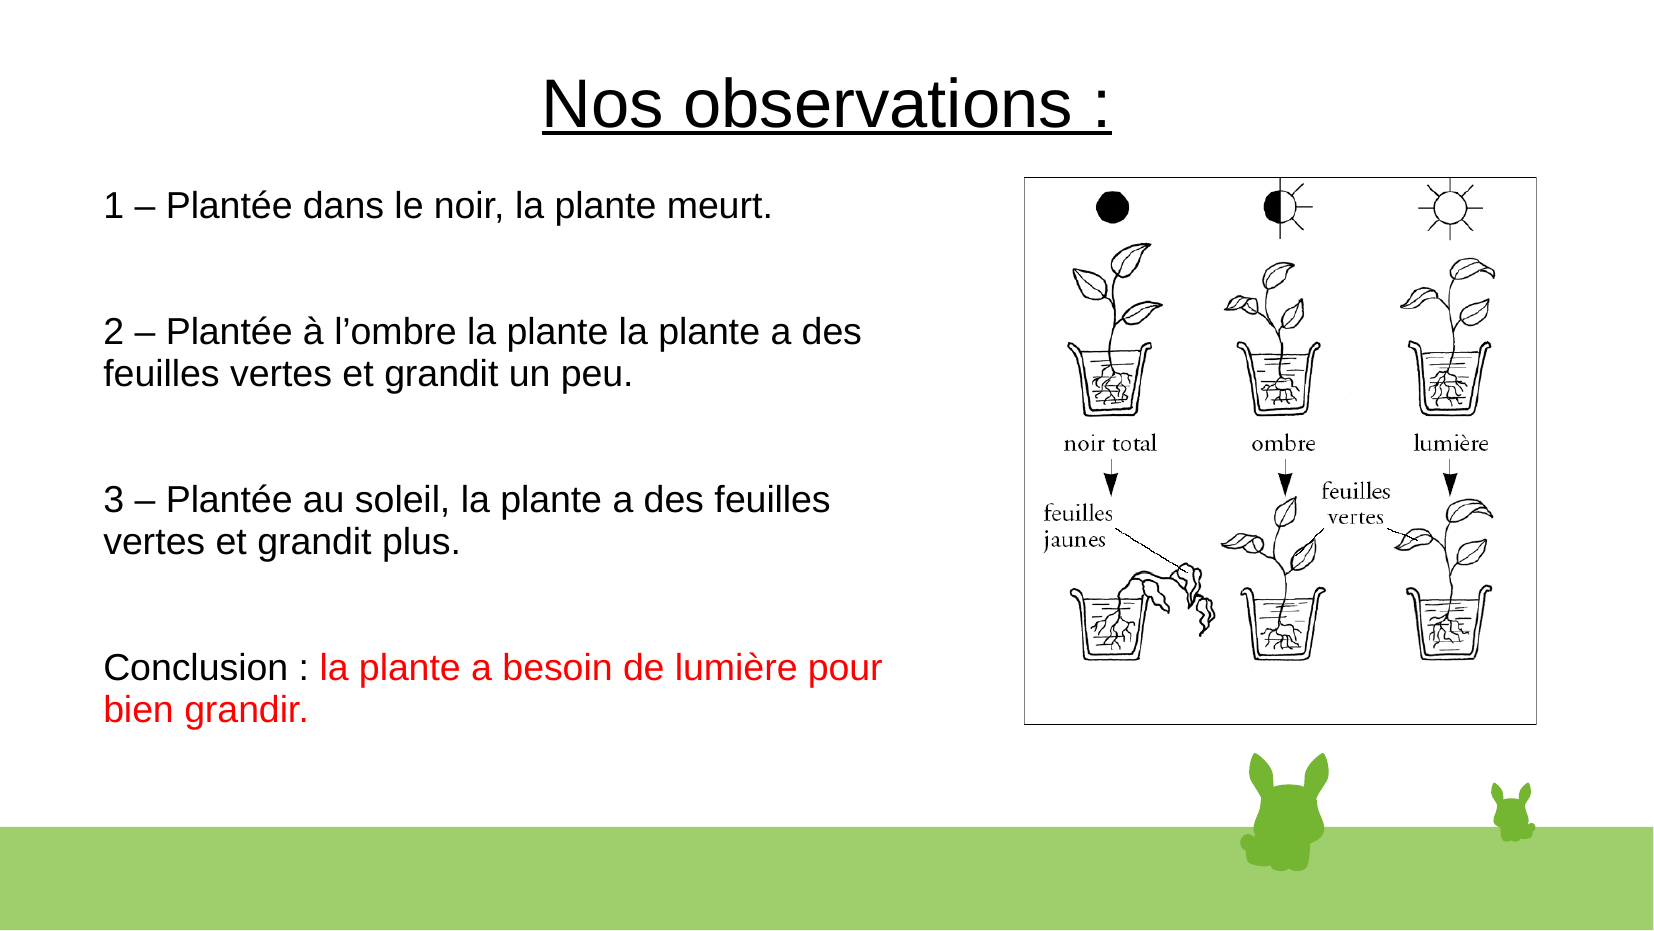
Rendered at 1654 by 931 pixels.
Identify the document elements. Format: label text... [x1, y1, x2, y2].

picture [986, 162, 1565, 739]
text_box 1 – Plantée dans le noir, la plante meurt. 2 – Plantée à l’ombre la plante la plante a des feuilles vertes et grandit un peu. 3 – Plantée au soleil, la plante a des feuilles vertes et grandit plus. Conclusion : la plante a besoin de lumière pour bien grandir. [88, 177, 945, 739]
title Nos observations : [88, 29, 1565, 178]
